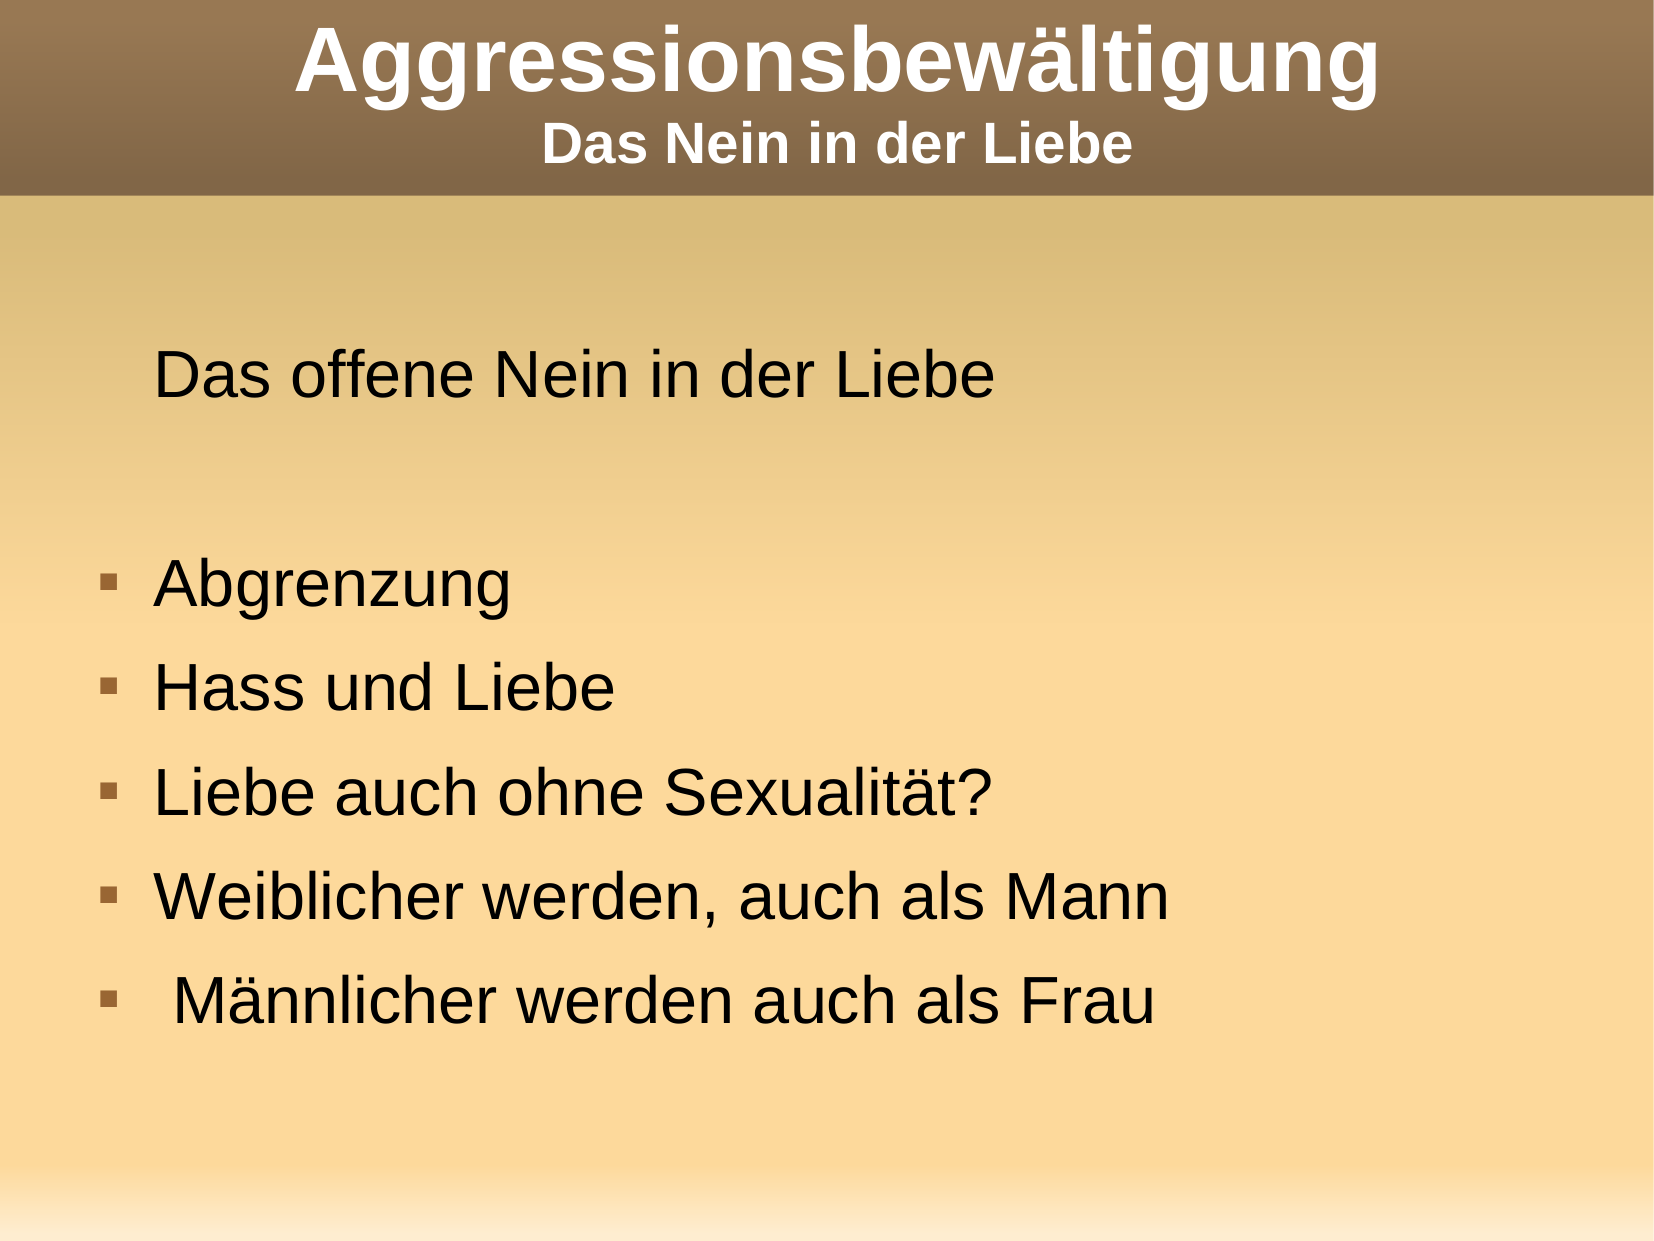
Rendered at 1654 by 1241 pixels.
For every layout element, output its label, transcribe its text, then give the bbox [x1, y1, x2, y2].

list Das offene Nein in der Liebe Abgrenzung Hass und Liebe Liebe auch ohne Sexualität? Weiblicher werden, auch als Mann Männlicher werden auch als Frau [82, 337, 1571, 1039]
picture [0, 0, 1654, 1241]
title Aggressionsbewältigung Das Nein in der Liebe [94, 0, 1583, 185]
